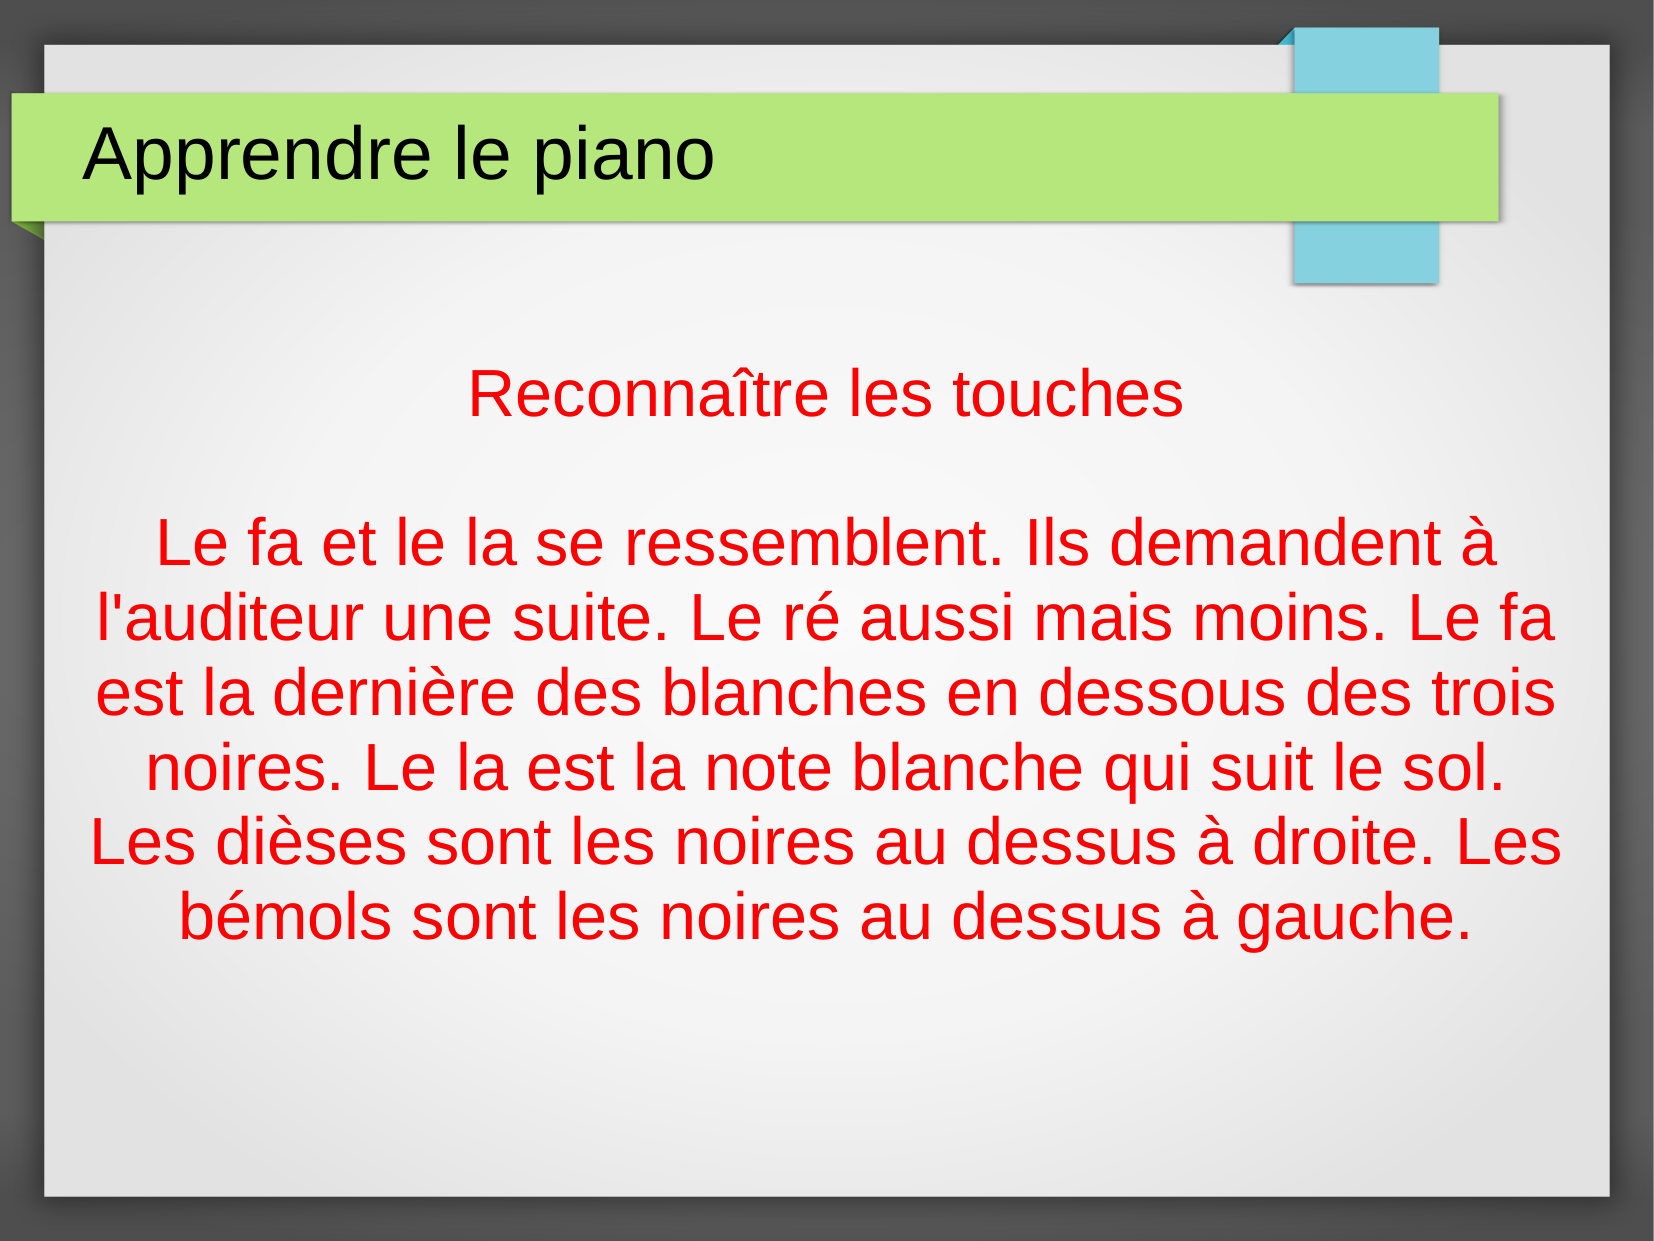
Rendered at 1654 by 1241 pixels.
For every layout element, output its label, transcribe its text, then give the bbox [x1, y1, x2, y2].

title Apprendre le piano [82, 94, 1264, 213]
picture [0, 0, 1654, 1241]
subtitle Reconnaître les touches Le fa et le la se ressemblent. Ils demandent à l'auditeur une suite. Le ré aussi mais moins. Le fa est la dernière des blanches en dessous des trois noires. Le la est la note blanche qui suit le sol. Les dièses sont les noires au dessus à droite. Les bémols sont les noires au dessus à gauche. [82, 295, 1571, 1015]
